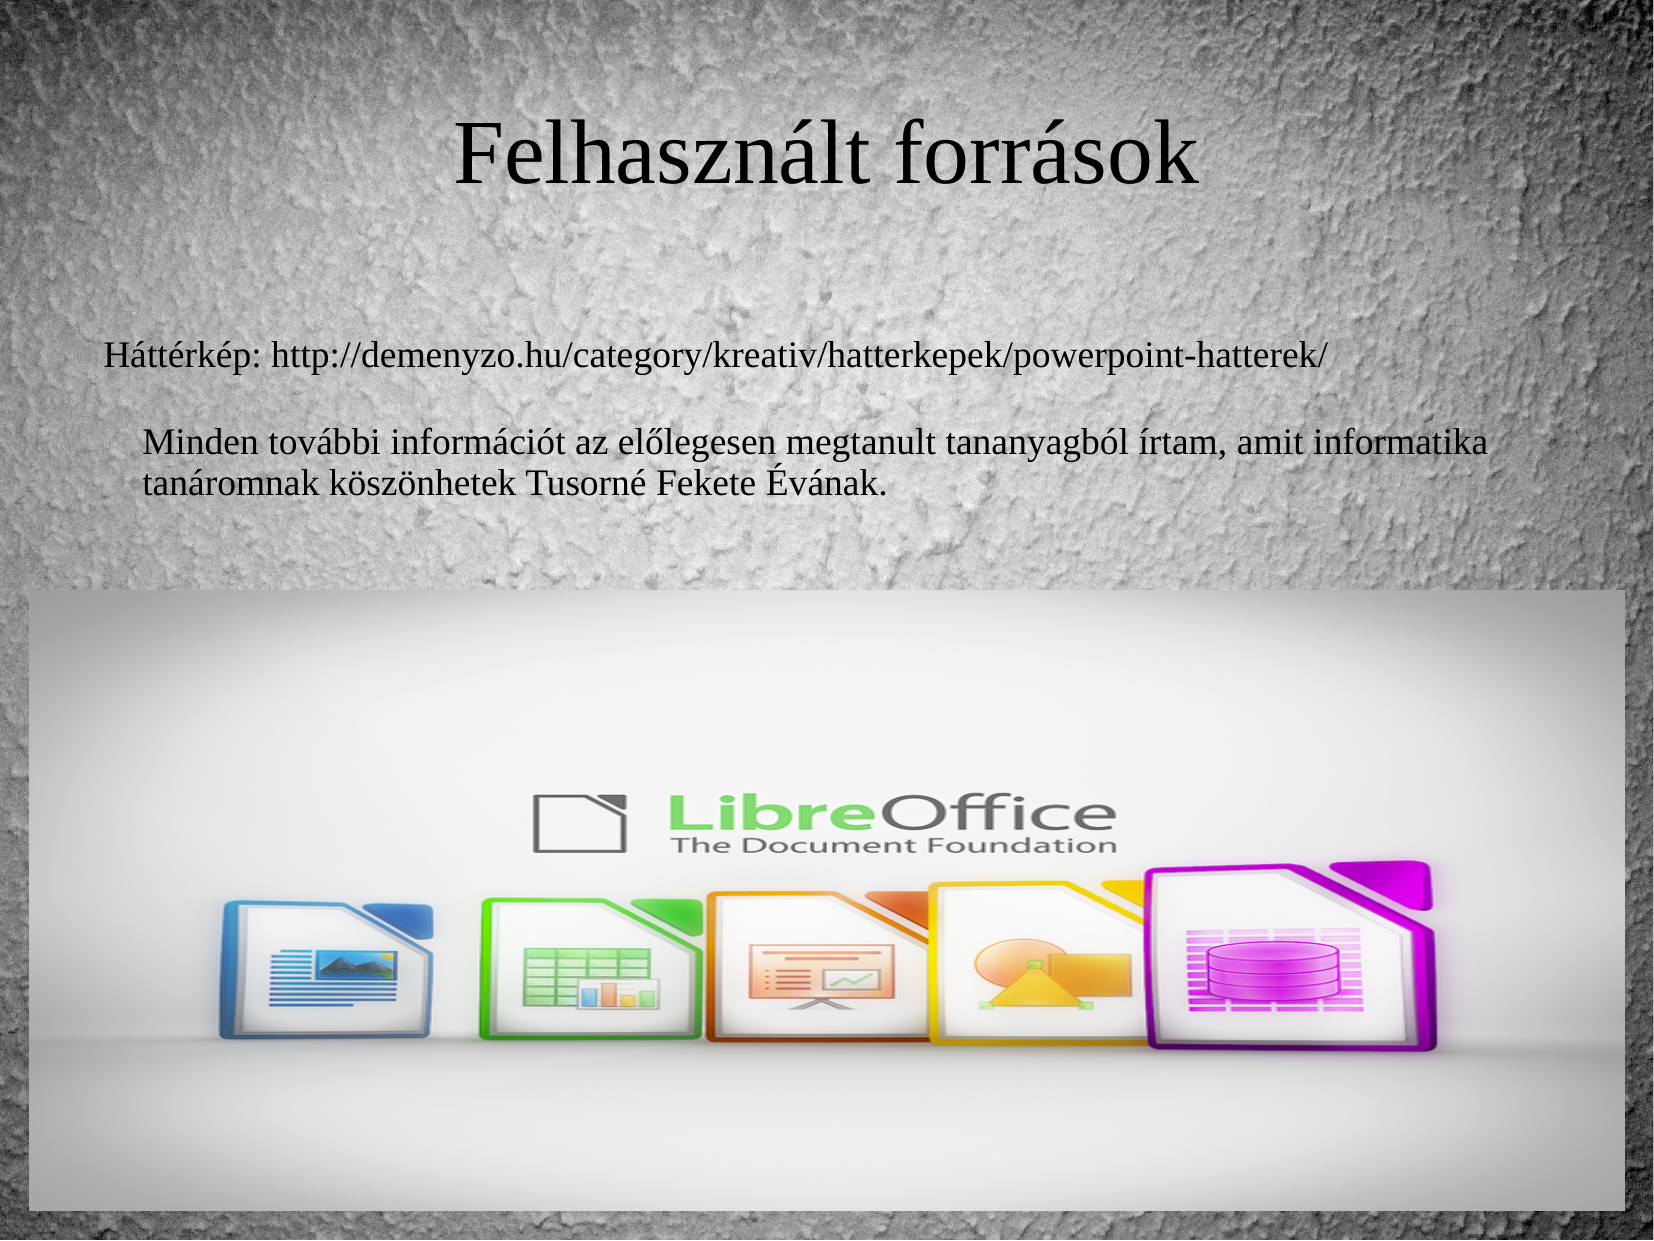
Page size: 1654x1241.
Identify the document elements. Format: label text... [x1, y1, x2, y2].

title Felhasznált források [82, 49, 1571, 257]
text_box Háttérkép: http://demenyzo.hu/category/kreativ/hatterkepek/powerpoint-hatterek/ [88, 326, 1530, 385]
text_box Minden további információt az előlegesen megtanult tananyagból írtam, amit informatika tanáromnak köszönhetek Tusorné Fekete Évának. [127, 413, 1565, 514]
picture [0, 0, 1654, 1240]
